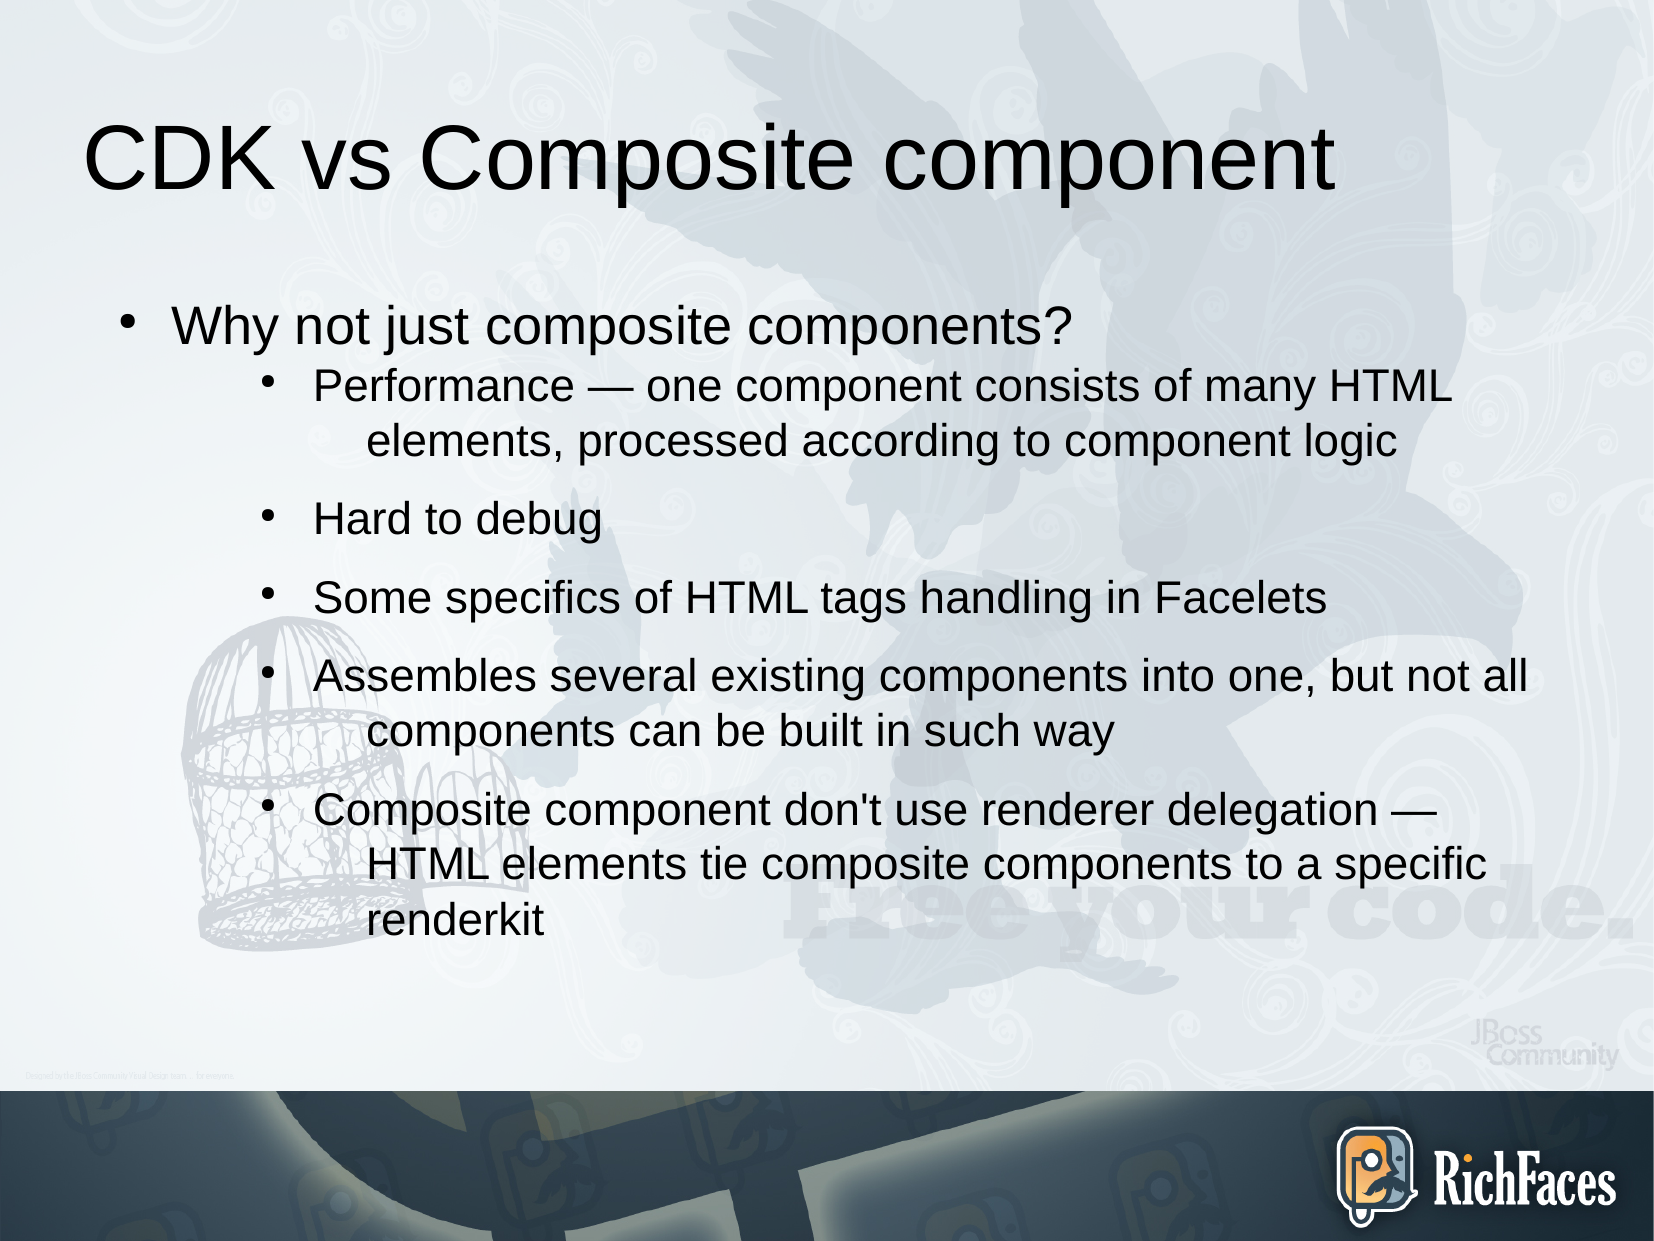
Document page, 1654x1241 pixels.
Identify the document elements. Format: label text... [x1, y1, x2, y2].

list Why not just composite components? Performance — one component consists of many HTML elements, processed according to component logic Hard to debug Some specifics of HTML tags handling in Facelets Assembles several existing components into one, but not all components can be built in such way Composite component don't use renderer delegation — HTML elements tie composite components to a specific renderkit [82, 290, 1571, 1094]
title CDK vs Composite component [82, 56, 1571, 250]
